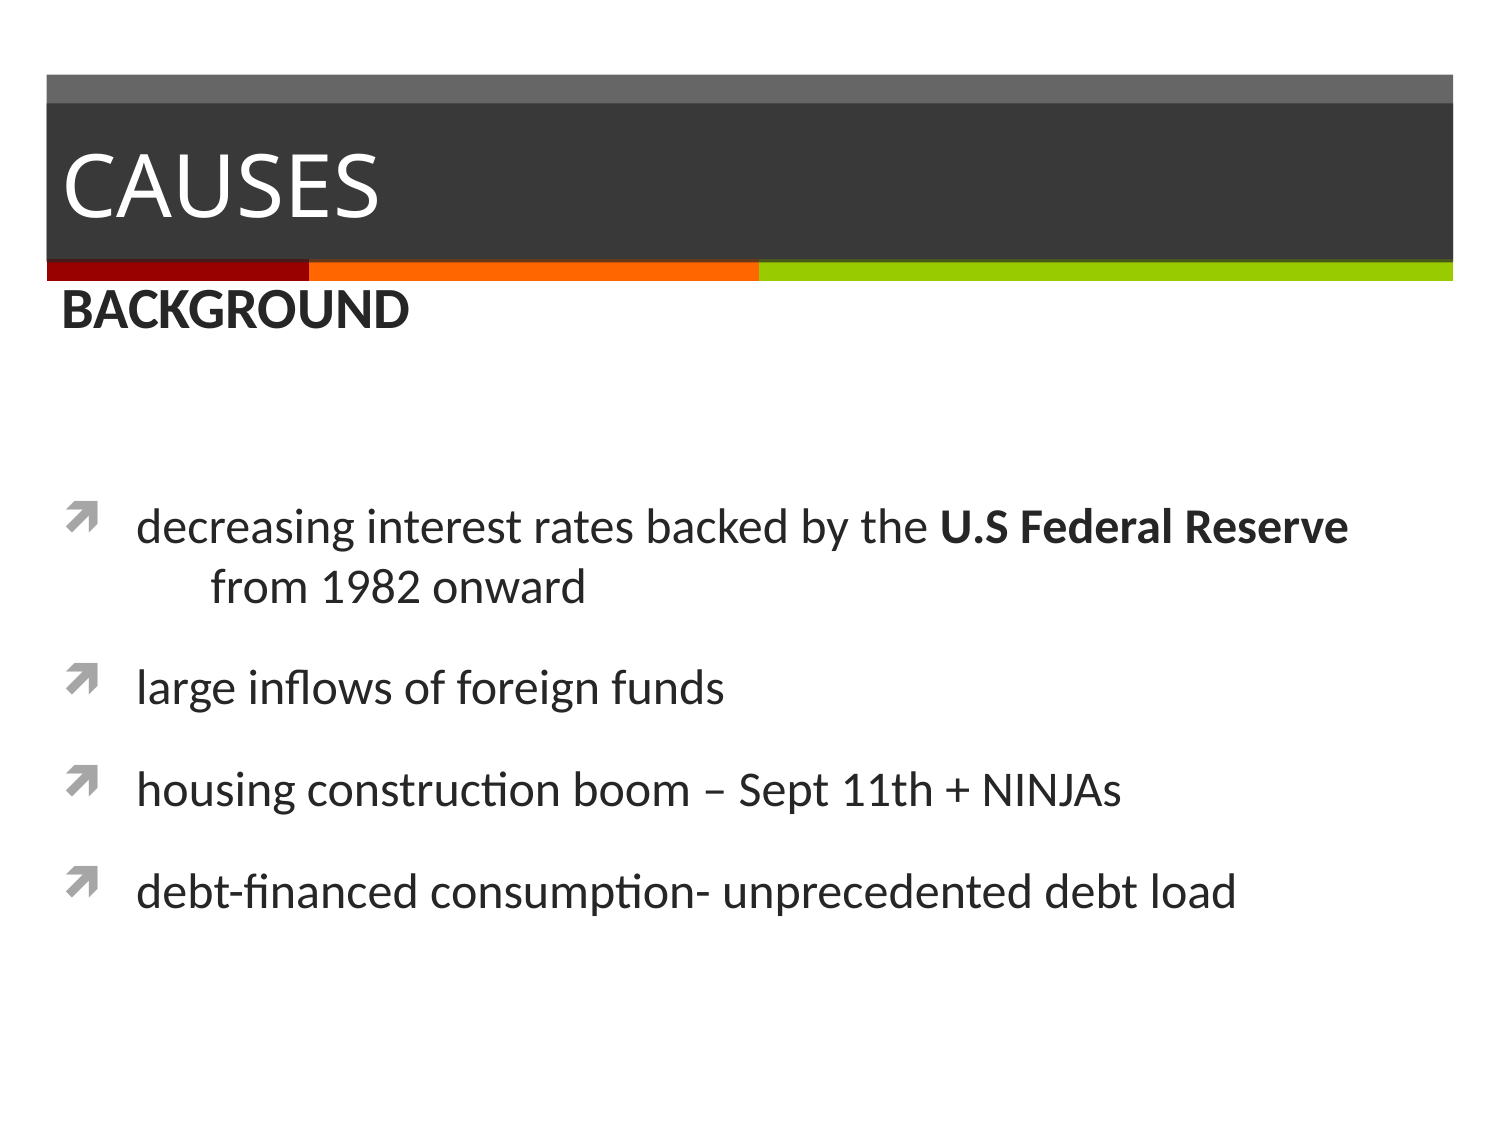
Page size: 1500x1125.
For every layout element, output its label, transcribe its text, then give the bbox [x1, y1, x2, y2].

text_box BACKGROUND decreasing interest rates backed by the U.S Federal Reserve from 1982 onward large inflows of foreign funds housing construction boom – Sept 11th + NINJAs debt-financed consumption- unprecedented debt load [46, 262, 1454, 1125]
text_box CAUSES [46, 103, 1454, 262]
